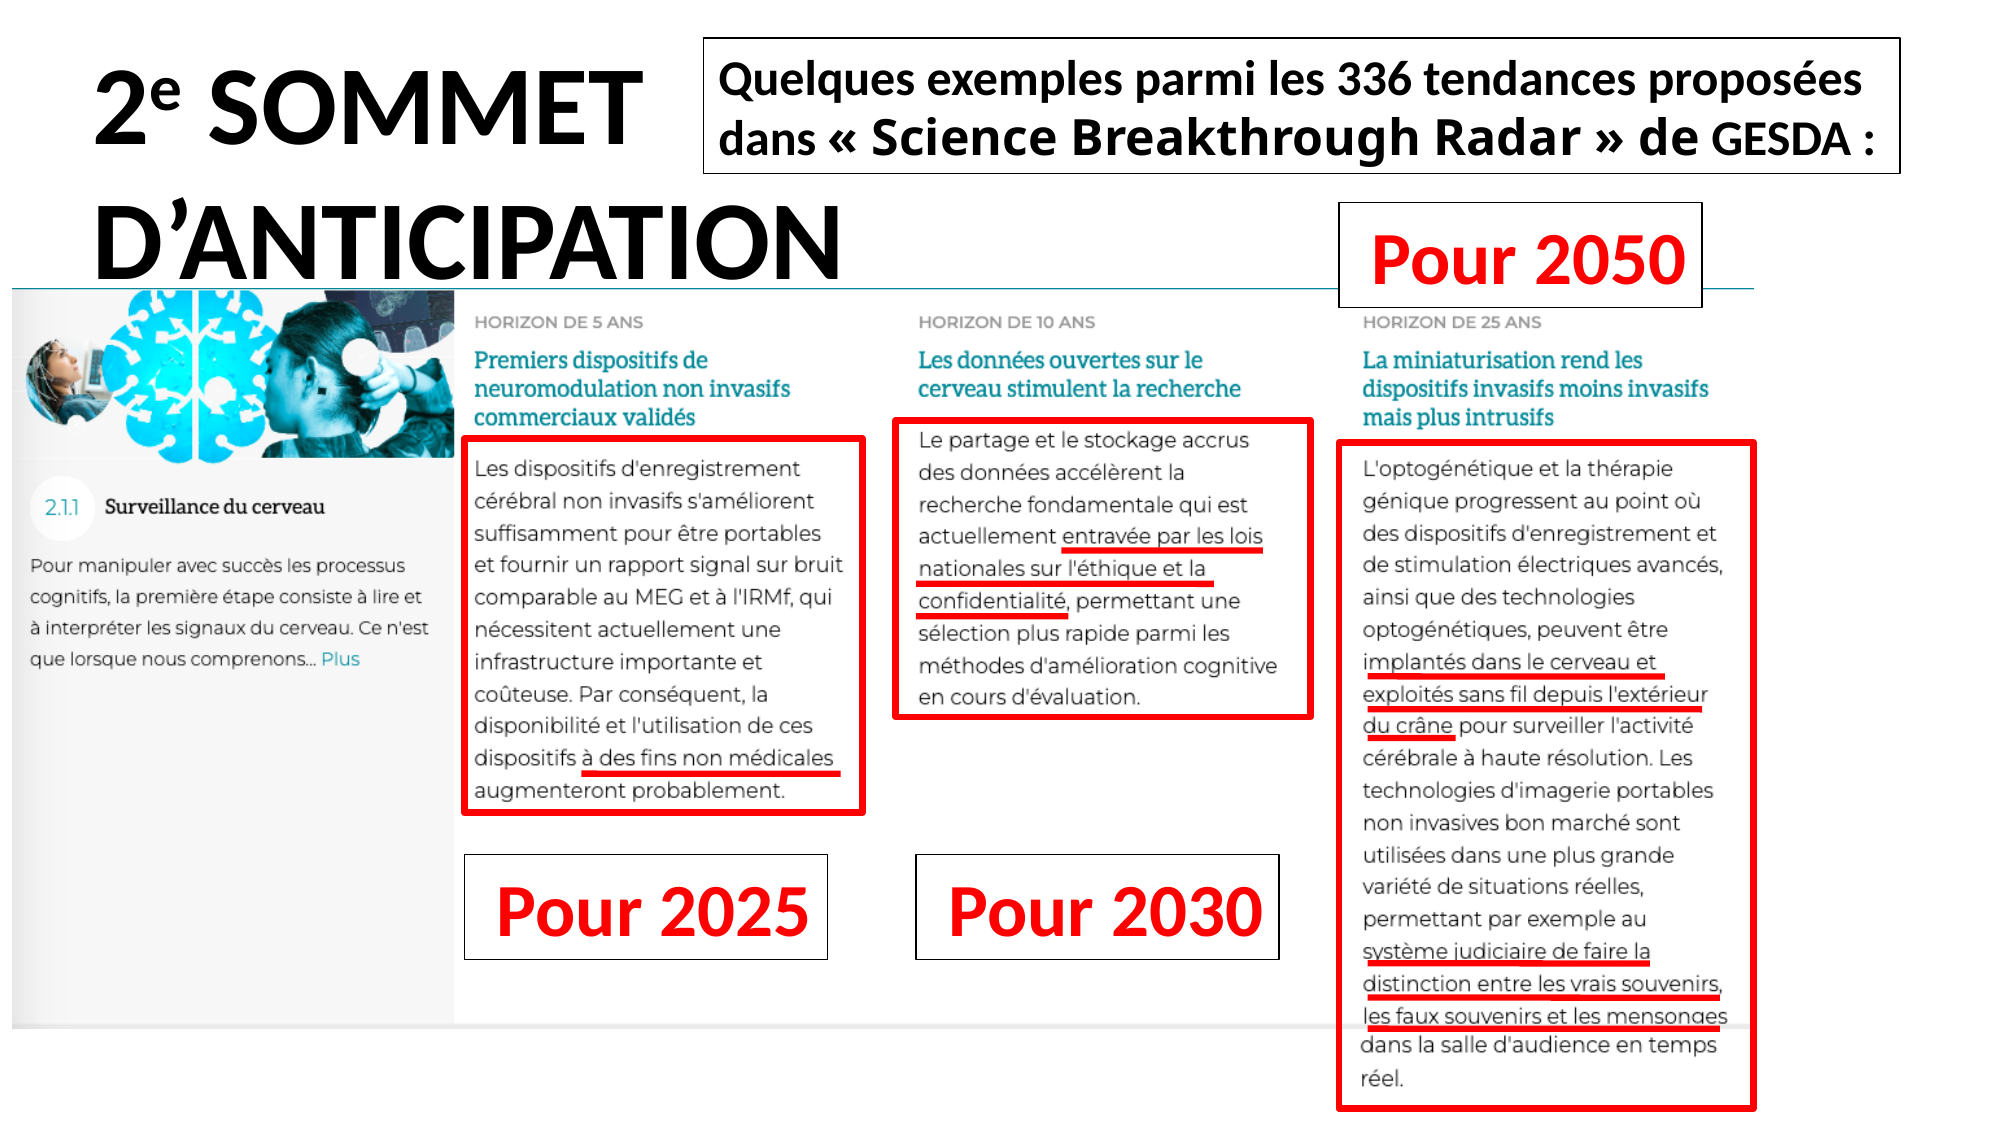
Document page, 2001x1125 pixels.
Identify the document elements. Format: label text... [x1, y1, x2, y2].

text_box Pour 2025 [464, 854, 828, 960]
text_box 2e SOMMET D’ANTICIPATION [77, 24, 1214, 288]
picture [12, 288, 1754, 1029]
picture [1342, 446, 1750, 1029]
text_box Pour 2050 [1338, 202, 1702, 308]
picture [1353, 1035, 1720, 1100]
text_box Quelques exemples parmi les 336 tendances proposées dans « Science Breakthrough Radar » de GESDA : [703, 38, 1900, 174]
text_box Pour 2030 [916, 854, 1280, 960]
